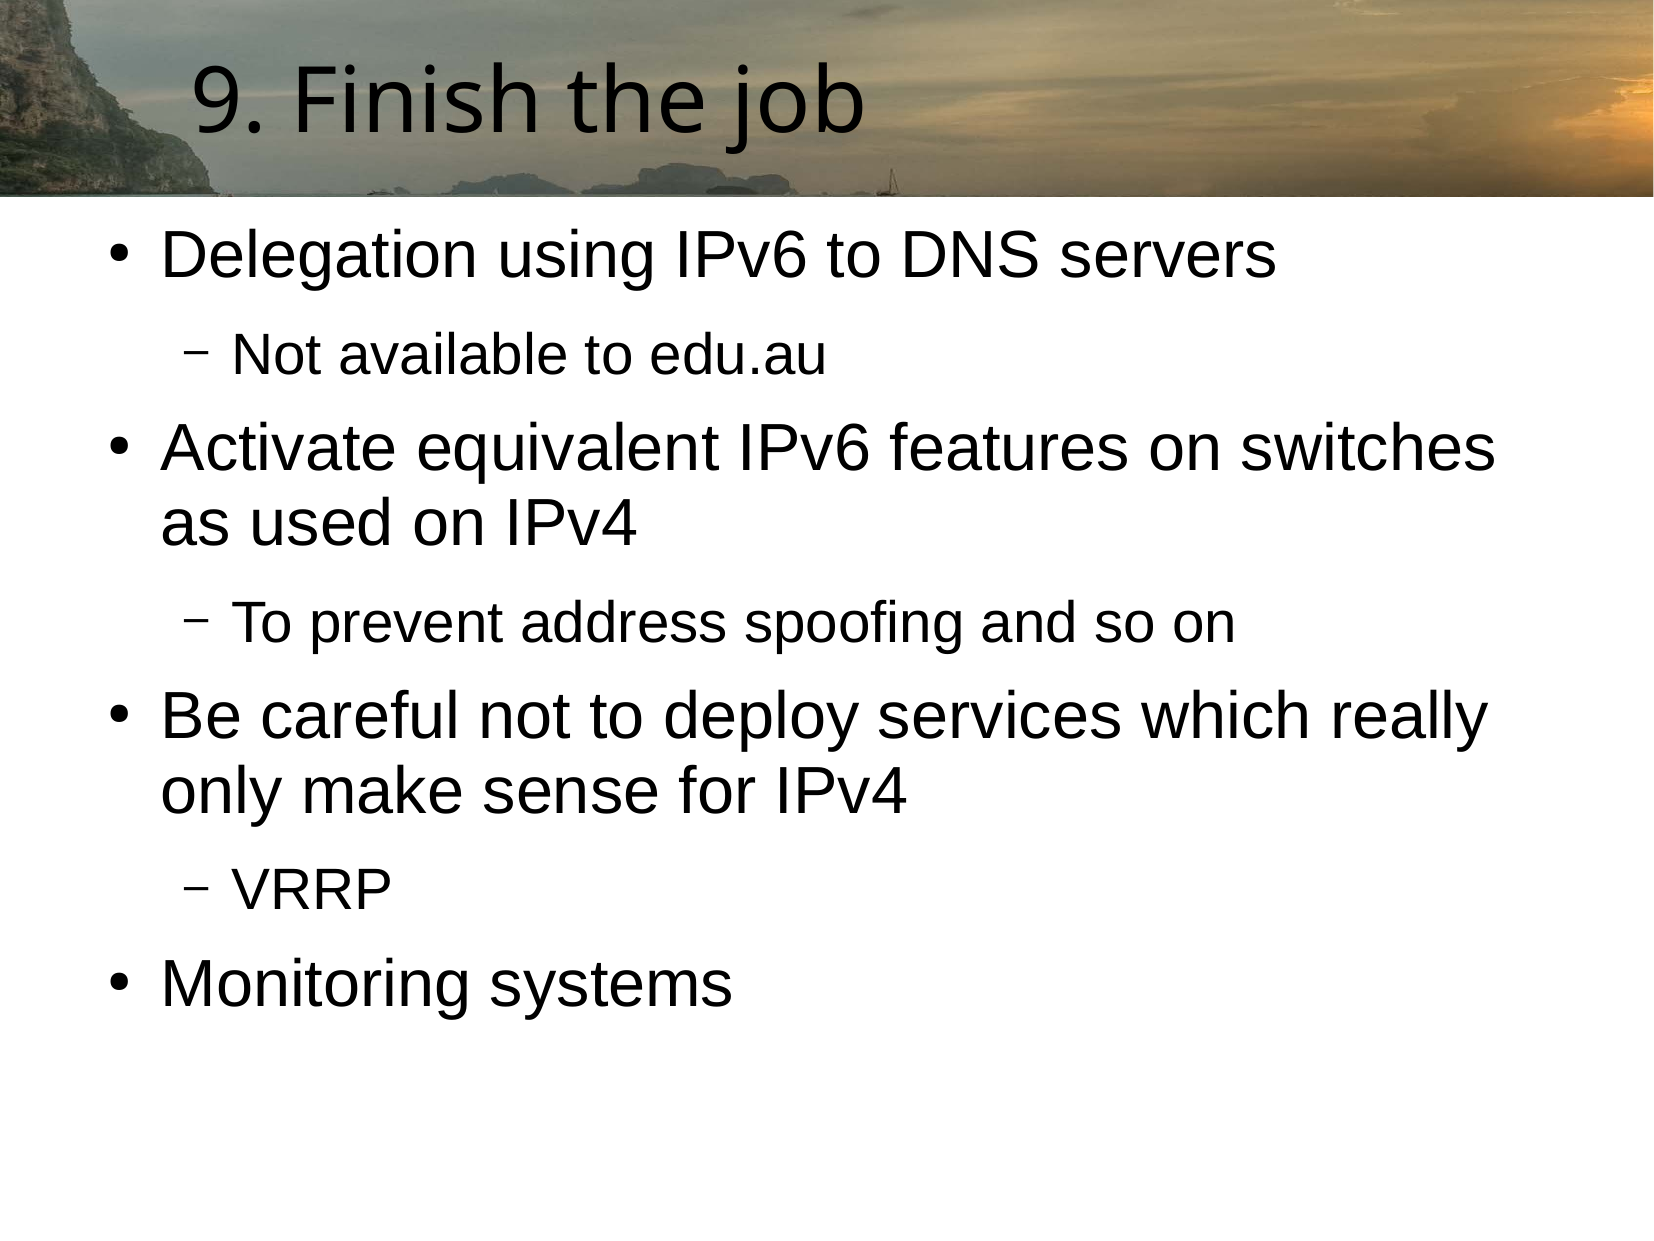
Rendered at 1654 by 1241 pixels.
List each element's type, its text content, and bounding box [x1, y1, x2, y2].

list Delegation using IPv6 to DNS servers Not available to edu.au Activate equivalent IPv6 features on switches as used on IPv4 To prevent address spoofing and so on Be careful not to deploy services which really only make sense for IPv4 VRRP Monitoring systems [89, 217, 1578, 1241]
title 9. Finish the job [190, 0, 1571, 194]
picture [0, 0, 1654, 197]
